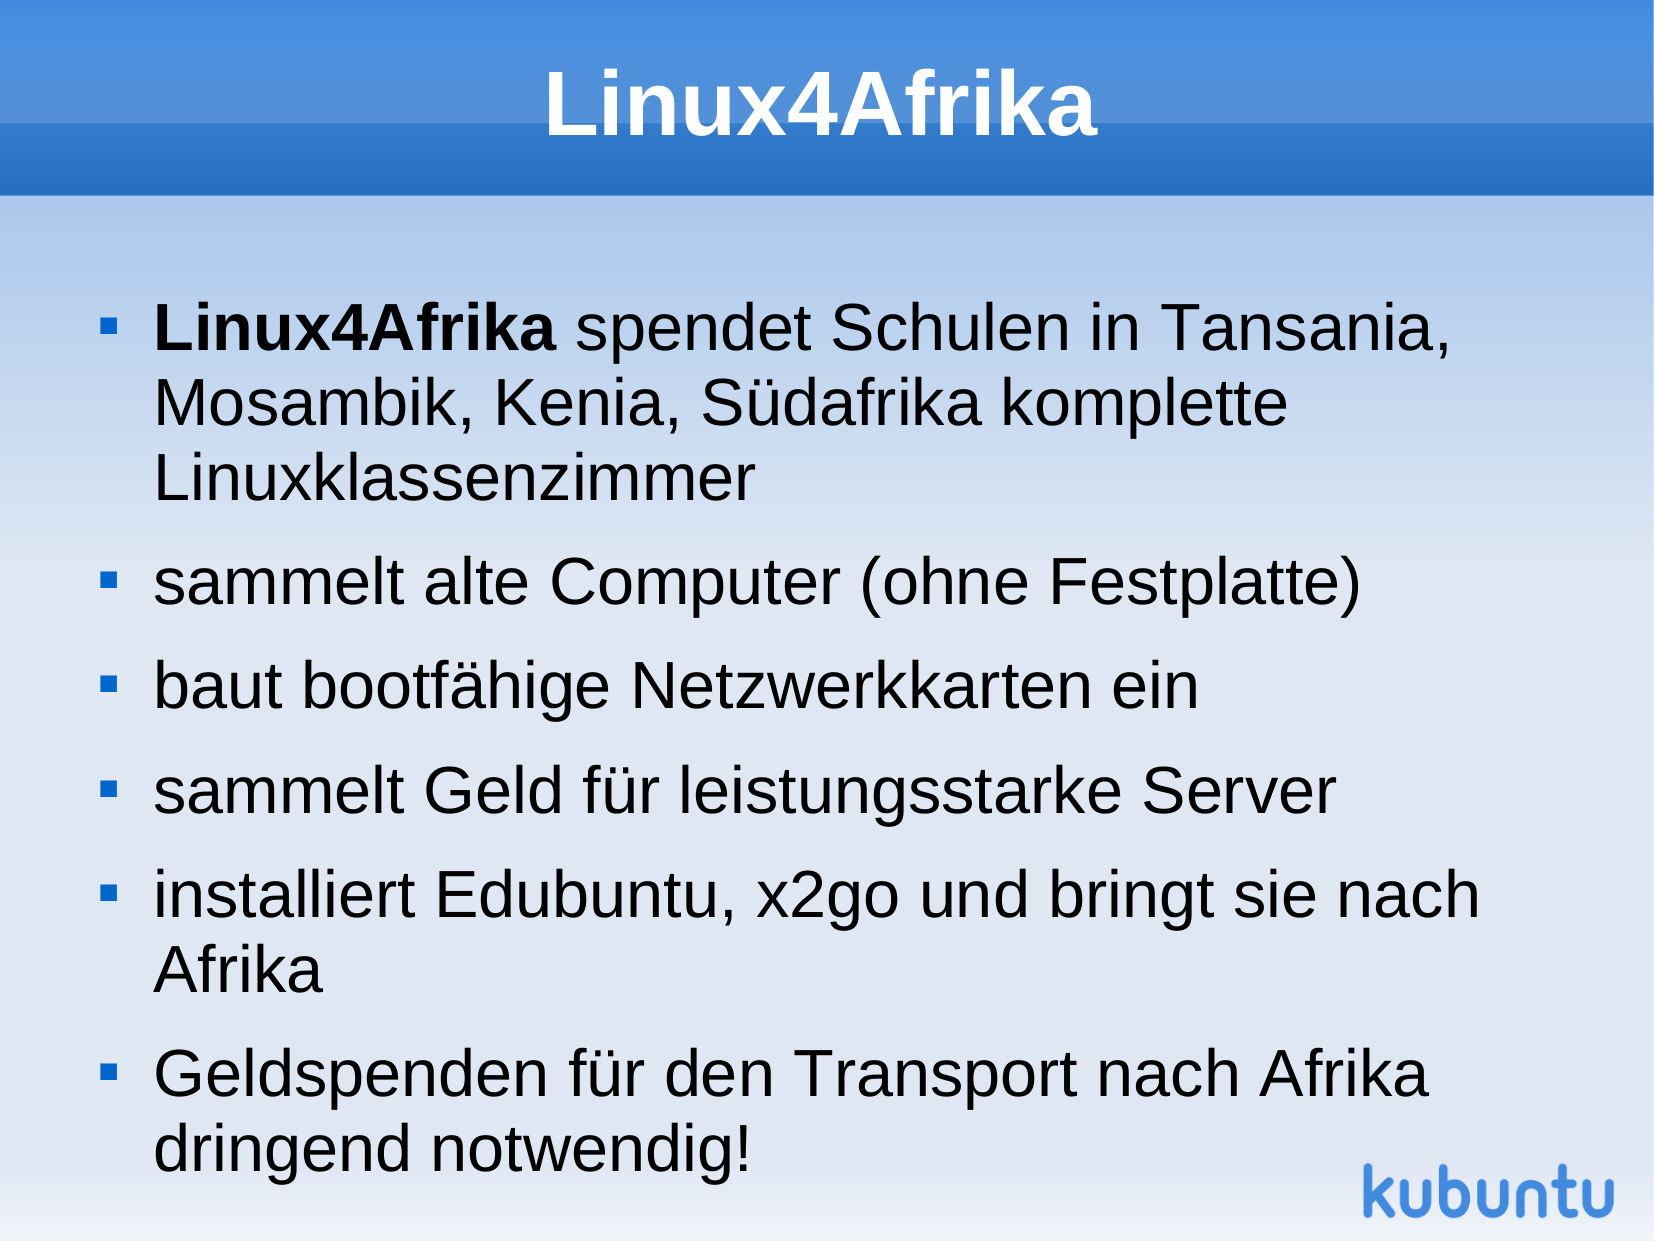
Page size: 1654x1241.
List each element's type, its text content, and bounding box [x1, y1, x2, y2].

picture [0, 0, 1654, 1241]
list Linux4Afrika spendet Schulen in Tansania, Mosambik, Kenia, Südafrika komplette Linuxklassenzimmer sammelt alte Computer (ohne Festplatte) baut bootfähige Netzwerkkarten ein sammelt Geld für leistungsstarke Server installiert Edubuntu, x2go und bringt sie nach Afrika Geldspenden für den Transport nach Afrika dringend notwendig! [82, 290, 1571, 1186]
title Linux4Afrika [76, 0, 1565, 208]
